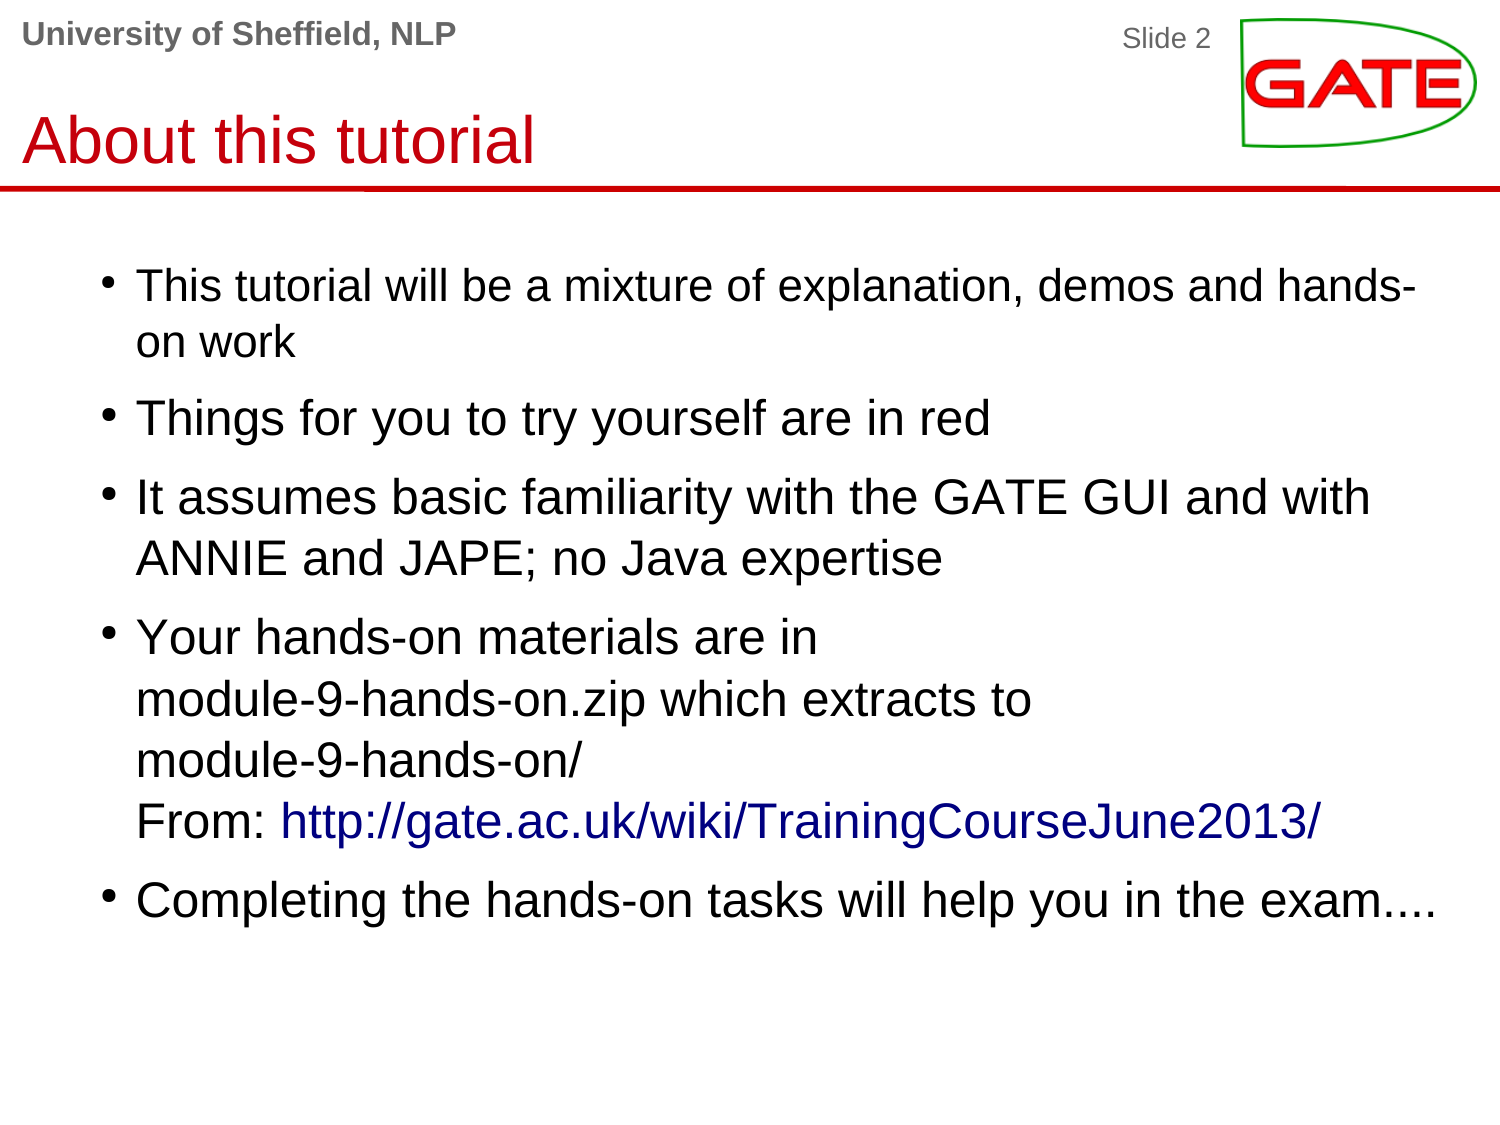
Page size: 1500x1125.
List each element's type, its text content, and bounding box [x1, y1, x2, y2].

list This tutorial will be a mixture of explanation, demos and hands-on work Things for you to try yourself are in red It assumes basic familiarity with the GATE GUI and with ANNIE and JAPE; no Java expertise Your hands-on materials are in module-9-hands-on.zip which extracts to module-9-hands-on/ From: http://gate.ac.uk/wiki/TrainingCourseJune2013/ Completing the hands-on tasks will help you in the exam.... [29, 247, 1477, 1125]
picture [1240, 18, 1477, 148]
title About this tutorial [7, 32, 1356, 248]
